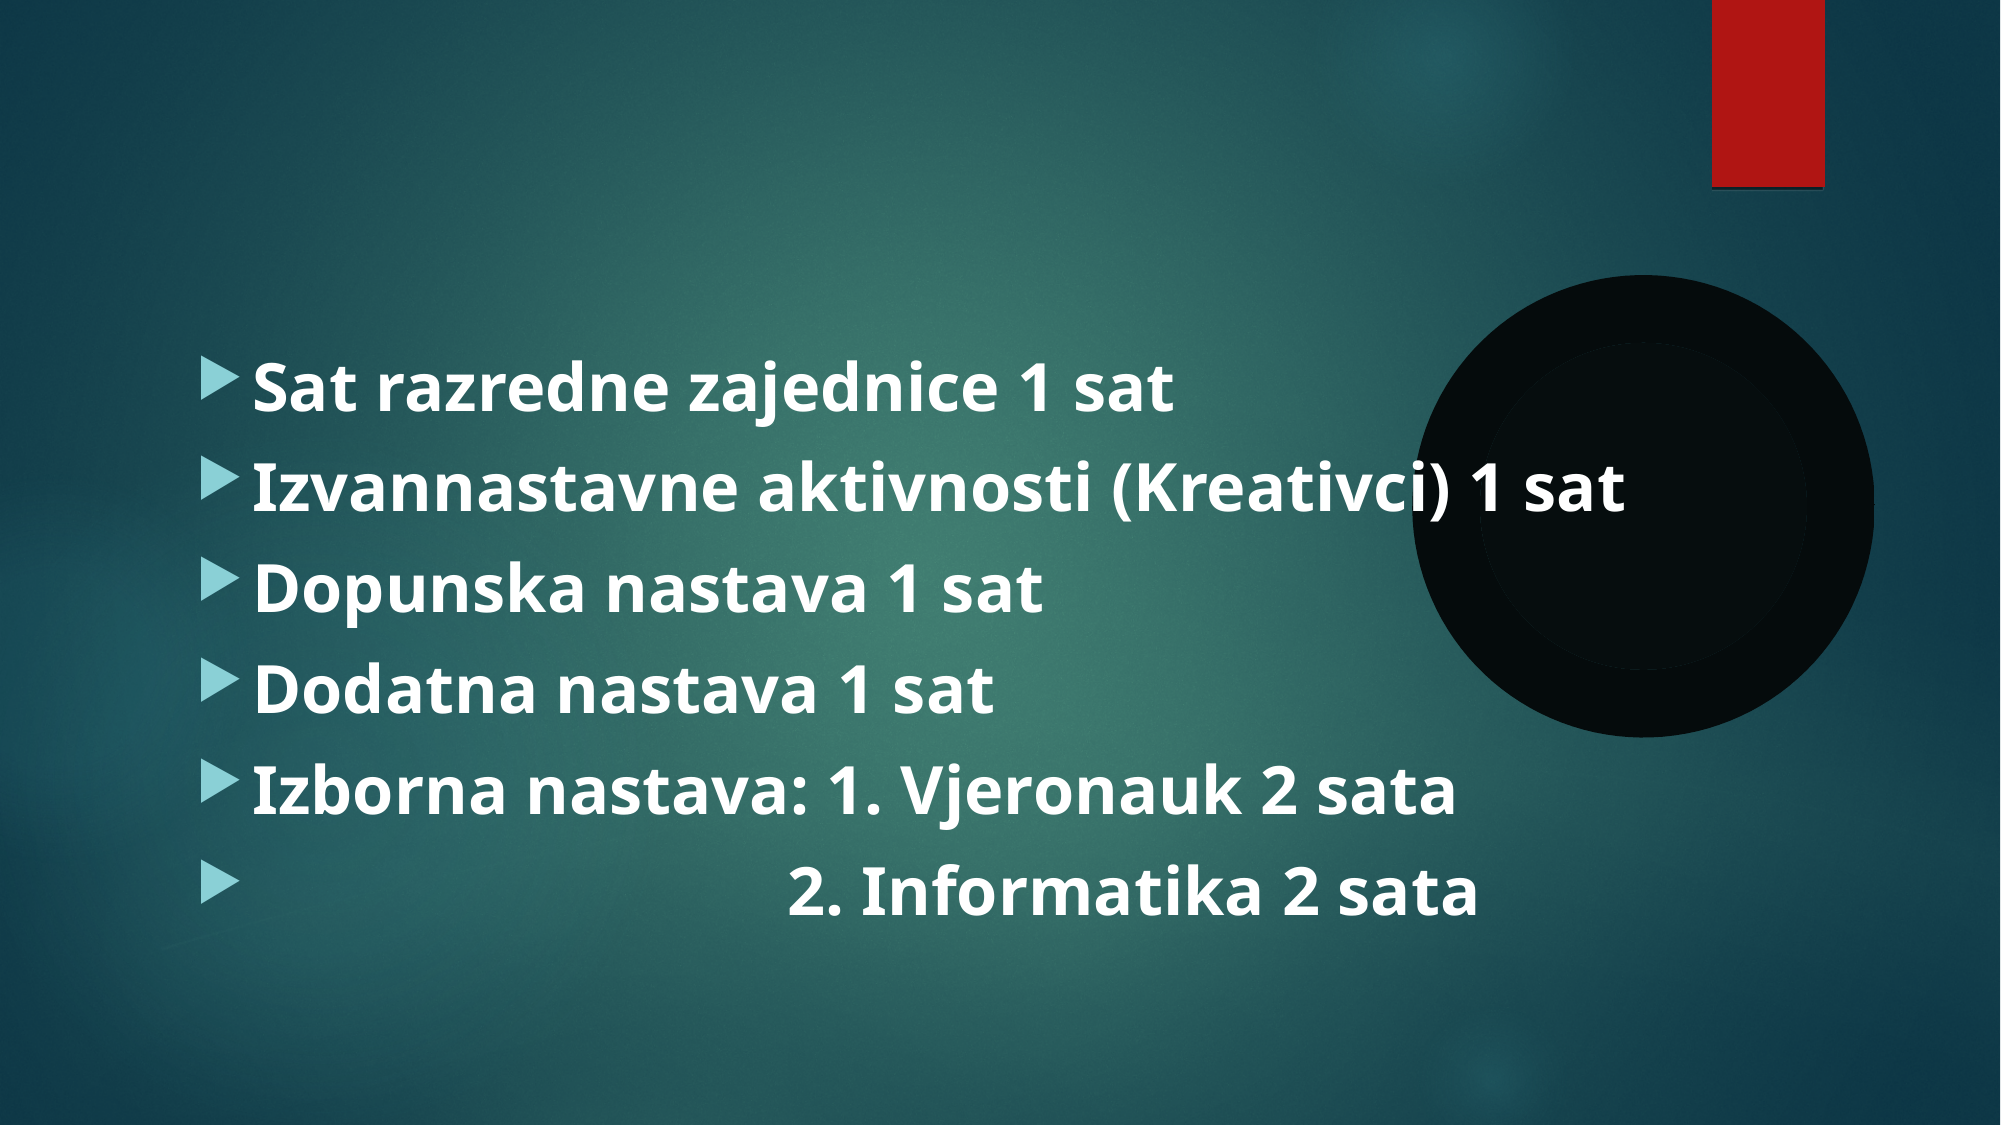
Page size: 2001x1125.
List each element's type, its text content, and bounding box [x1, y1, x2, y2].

list Sat razredne zajednice 1 sat Izvannastavne aktivnosti (Kreativci) 1 sat Dopunska nastava 1 sat Dodatna nastava 1 sat Izborna nastava: 1. Vjeronauk 2 sata 2. Informatika 2 sata [181, 336, 1649, 1026]
